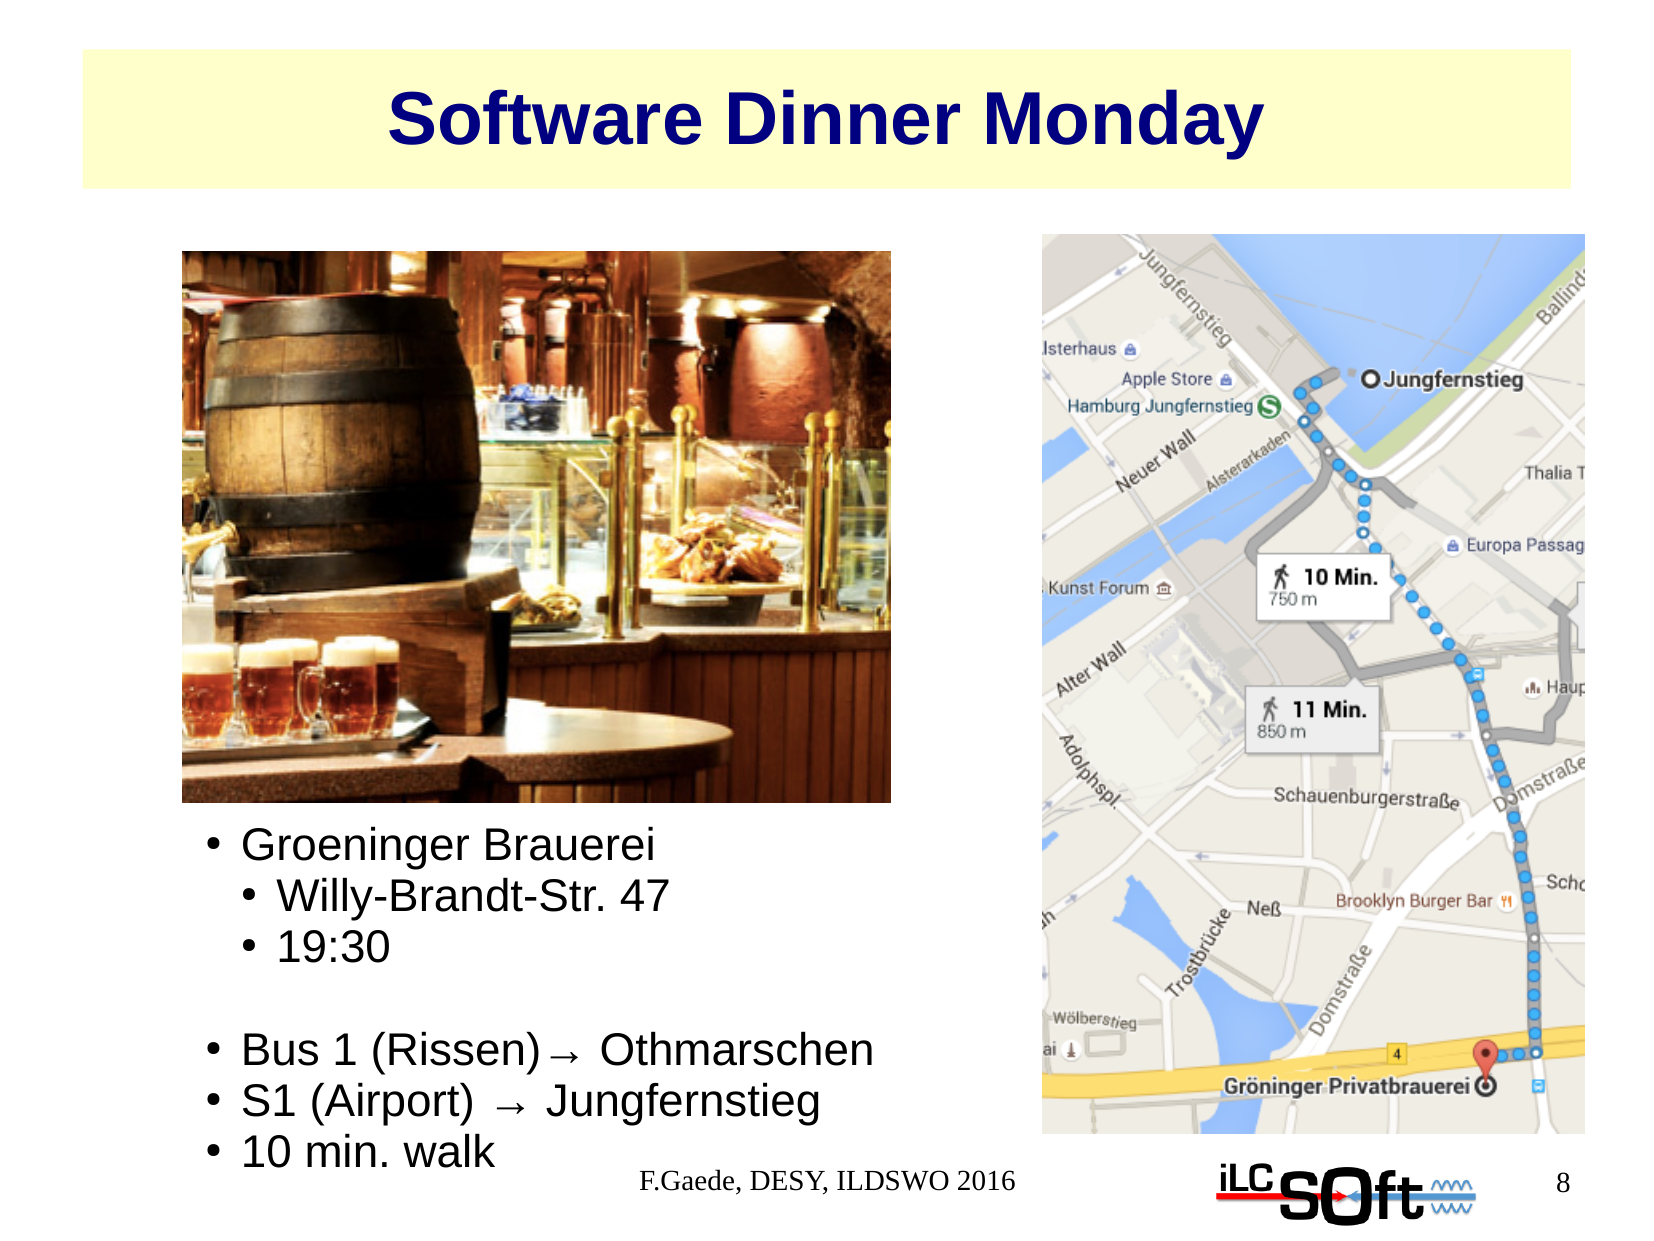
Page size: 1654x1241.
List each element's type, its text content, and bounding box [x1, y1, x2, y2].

picture [1206, 1155, 1561, 1241]
picture [182, 251, 891, 803]
title Software Dinner Monday [82, 49, 1571, 189]
picture [1042, 234, 1585, 1135]
text_box Groeninger Brauerei Willy-Brandt-Str. 47 19:30 Bus 1 (Rissen)→ Othmarschen S1 (Airport) → Jungfernstieg 10 min. walk [190, 811, 890, 1237]
